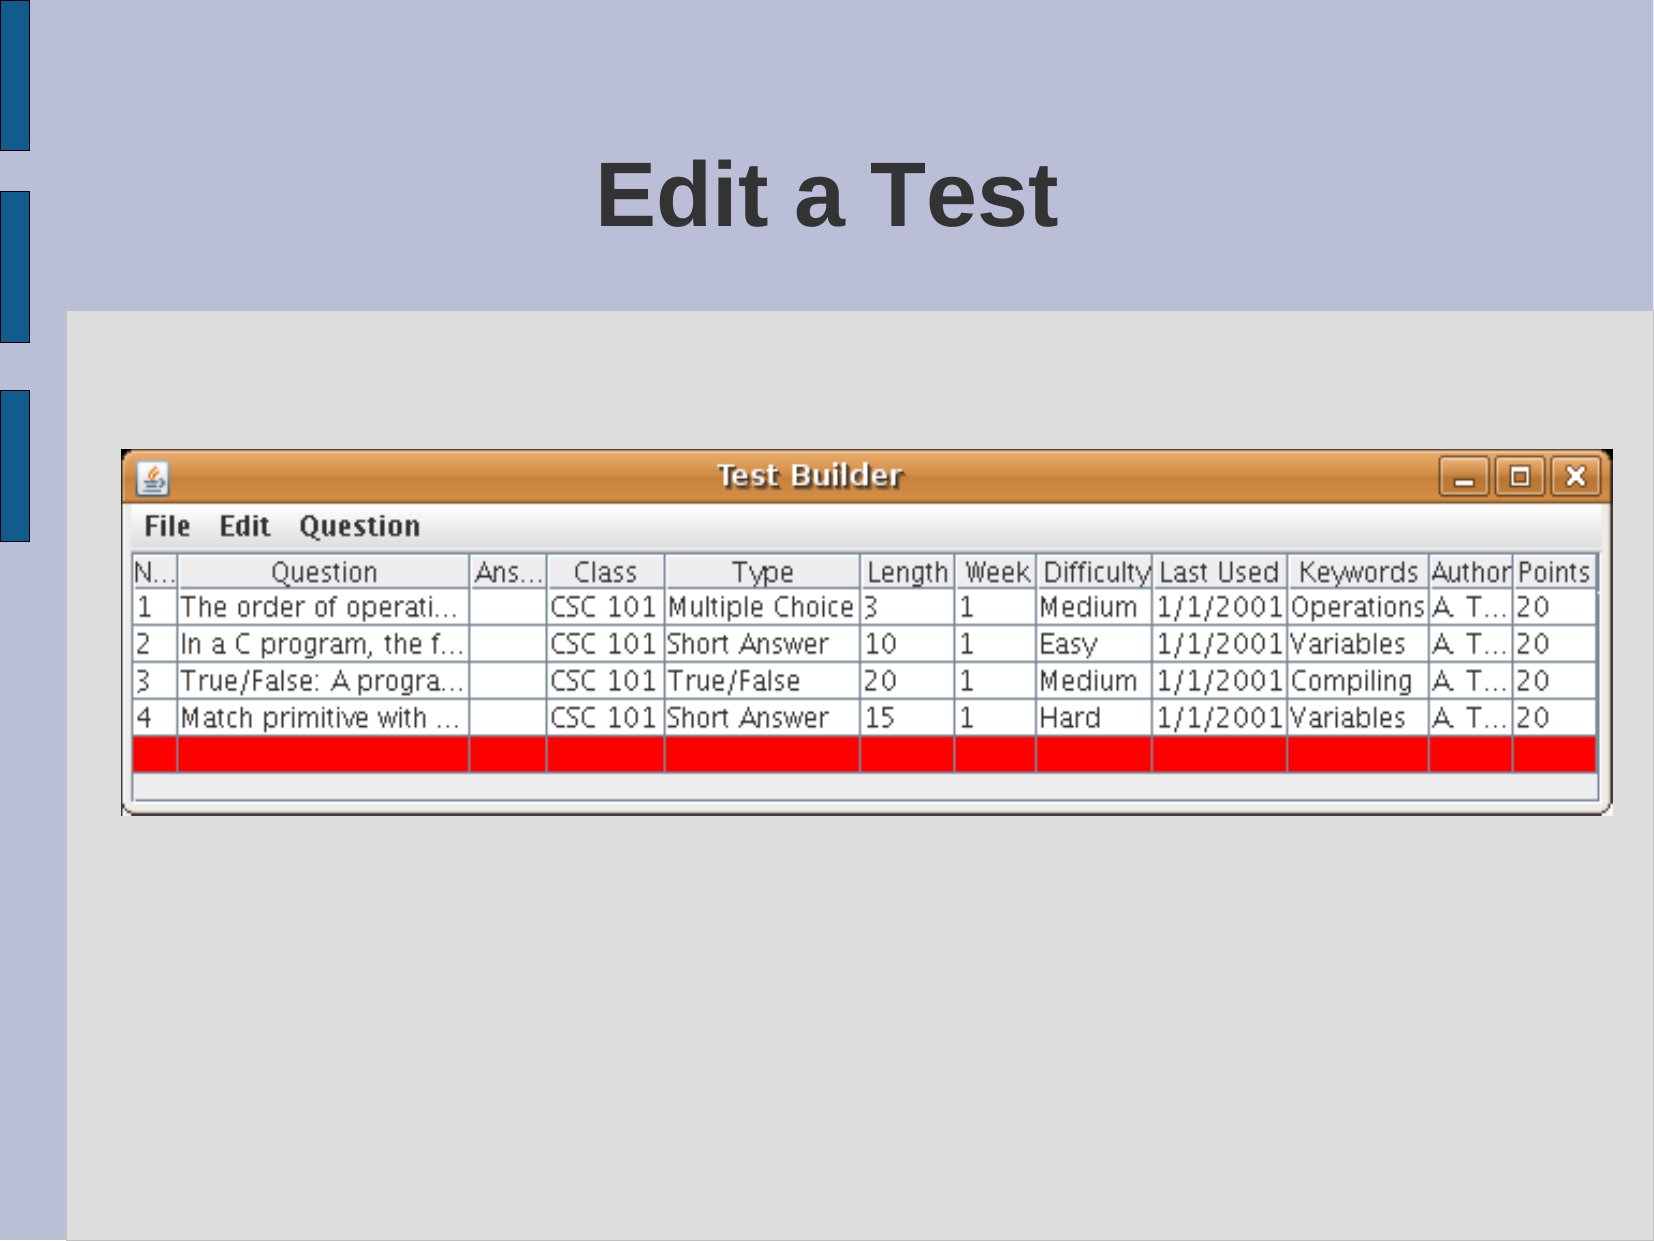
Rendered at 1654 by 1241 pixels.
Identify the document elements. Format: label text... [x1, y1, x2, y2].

picture [121, 449, 1613, 816]
title Edit a Test [121, 91, 1534, 299]
